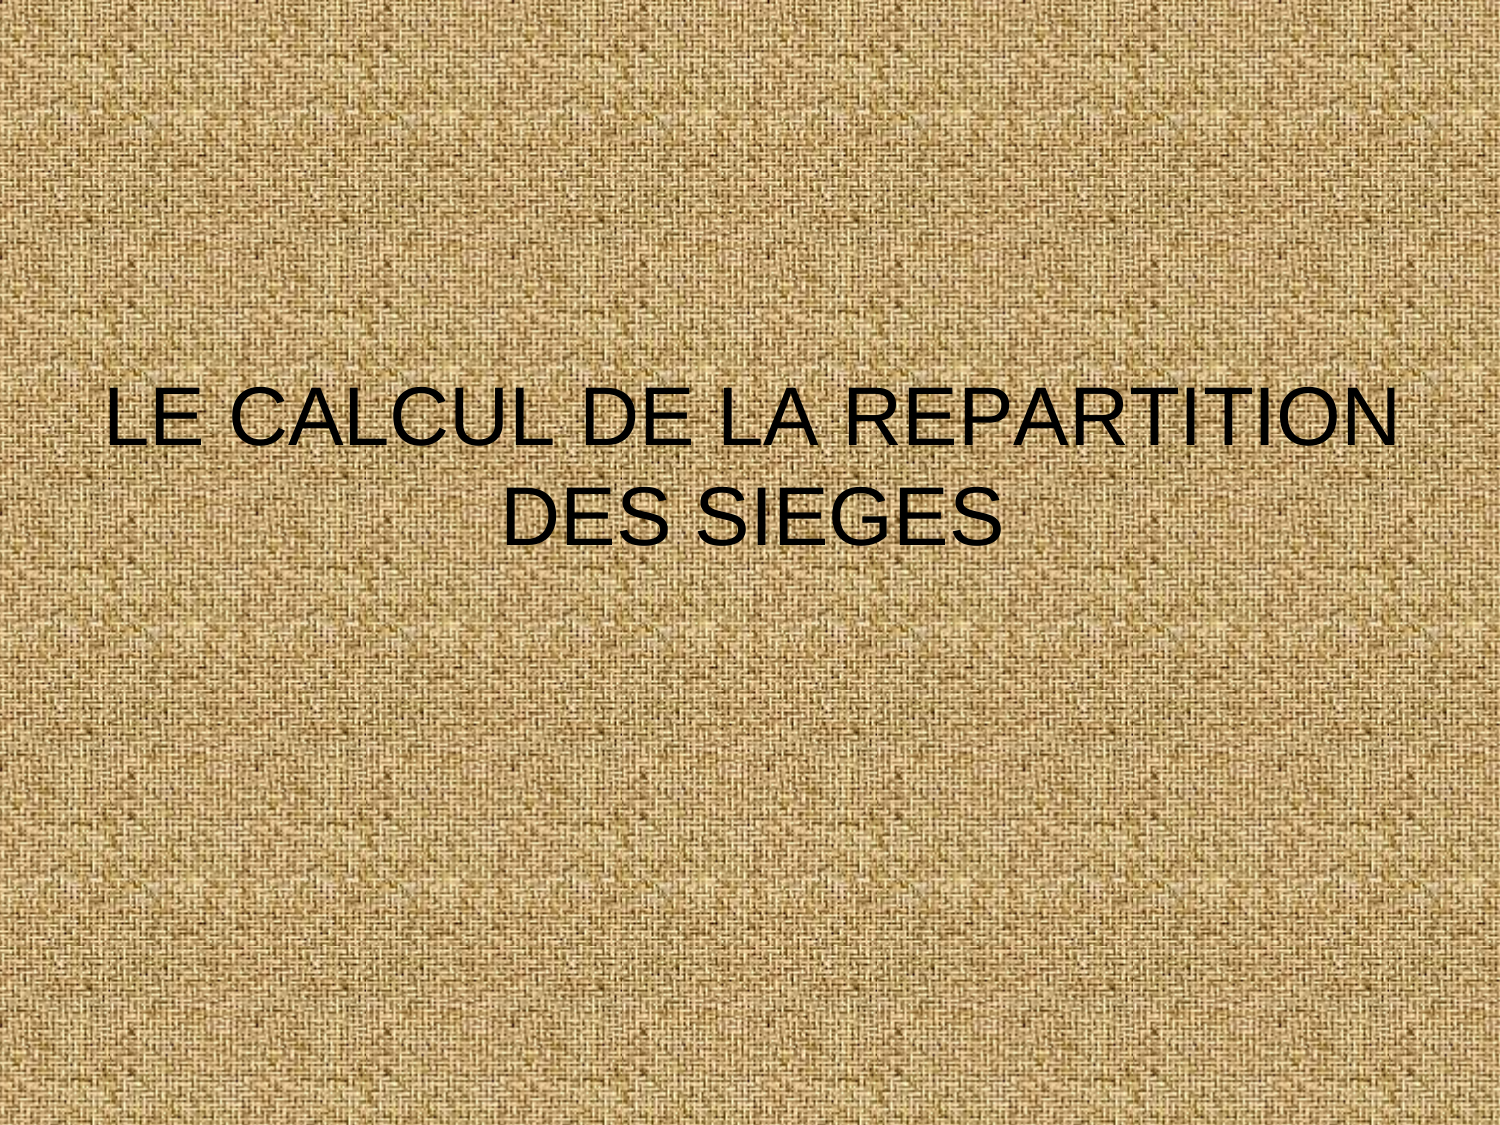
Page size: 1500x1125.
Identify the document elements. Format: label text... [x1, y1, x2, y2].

picture [0, 0, 1500, 1125]
text_box LE CALCUL DE LA REPARTITION DES SIEGES [59, 354, 1447, 570]
